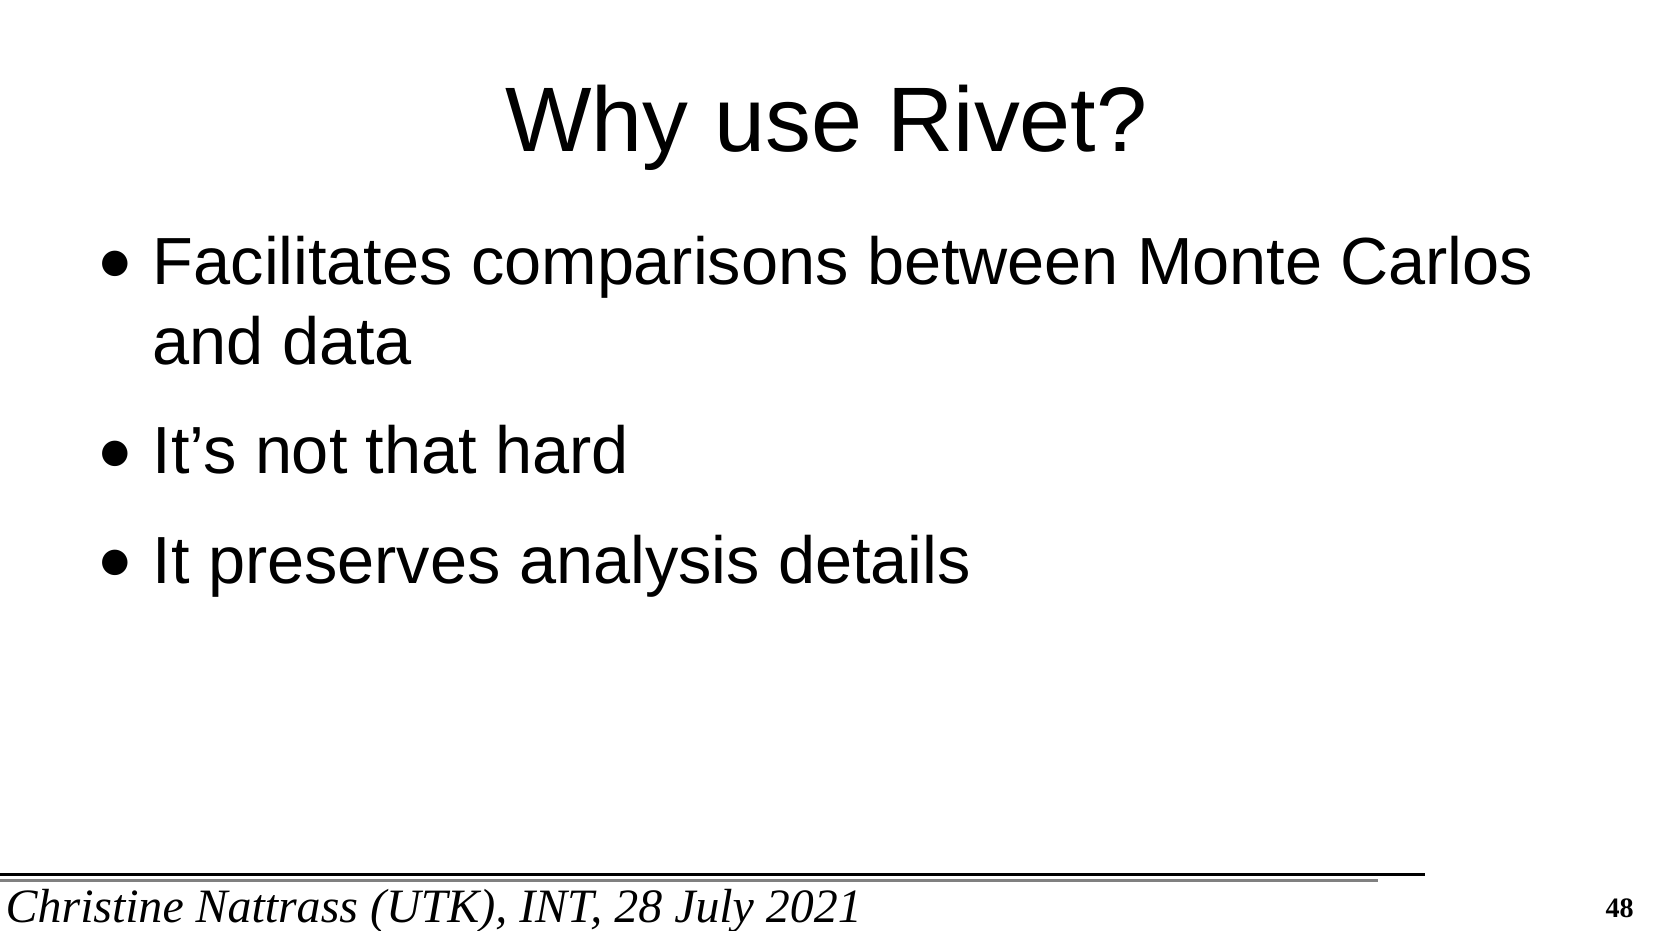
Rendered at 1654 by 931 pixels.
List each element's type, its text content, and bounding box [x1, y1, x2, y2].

text_box Facilitates comparisons between Monte Carlos and data It’s not that hard It preserves analysis details [82, 217, 1571, 757]
text_box Why use Rivet? [82, 37, 1571, 193]
